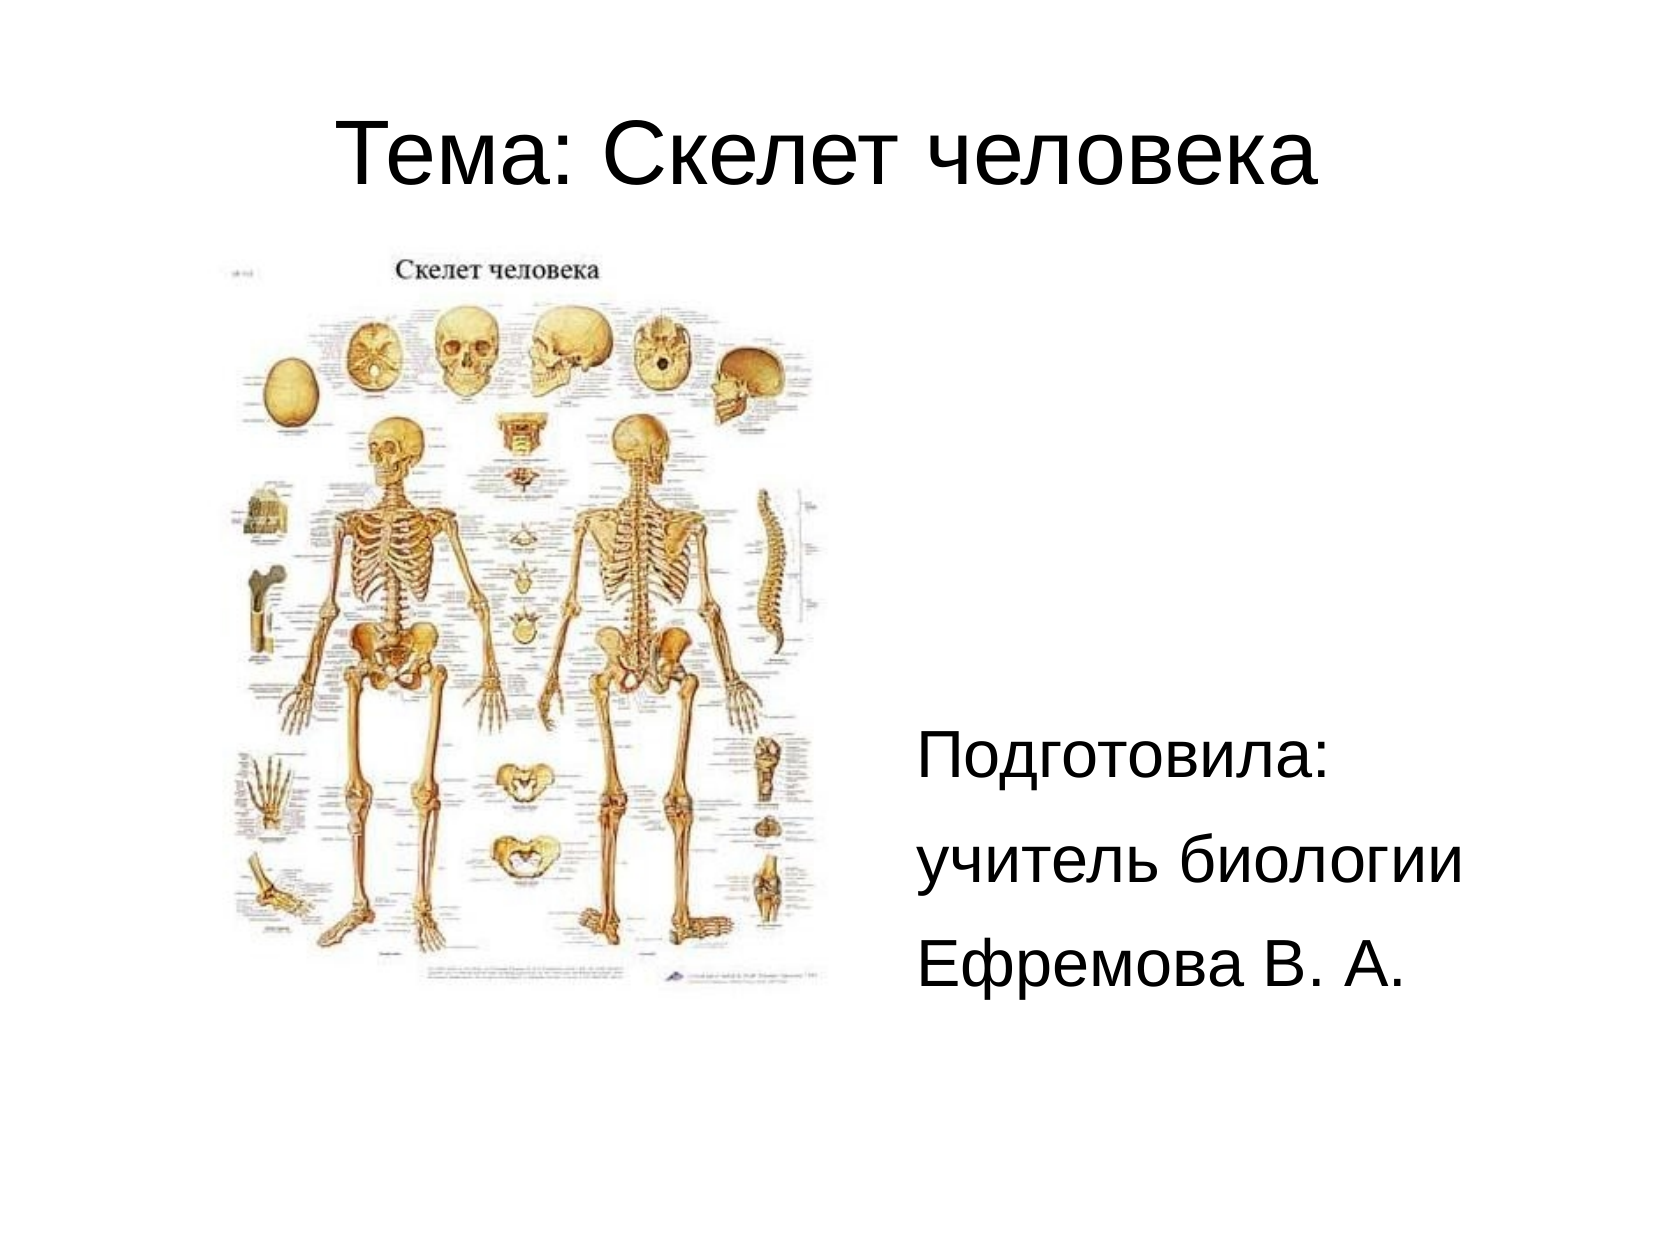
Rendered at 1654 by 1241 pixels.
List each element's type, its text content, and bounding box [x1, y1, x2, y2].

picture [82, 206, 1004, 1046]
list Подготовила: учитель биологии Ефремова В. А. [845, 717, 1572, 1108]
title Тема: Скелет человека [82, 49, 1571, 257]
